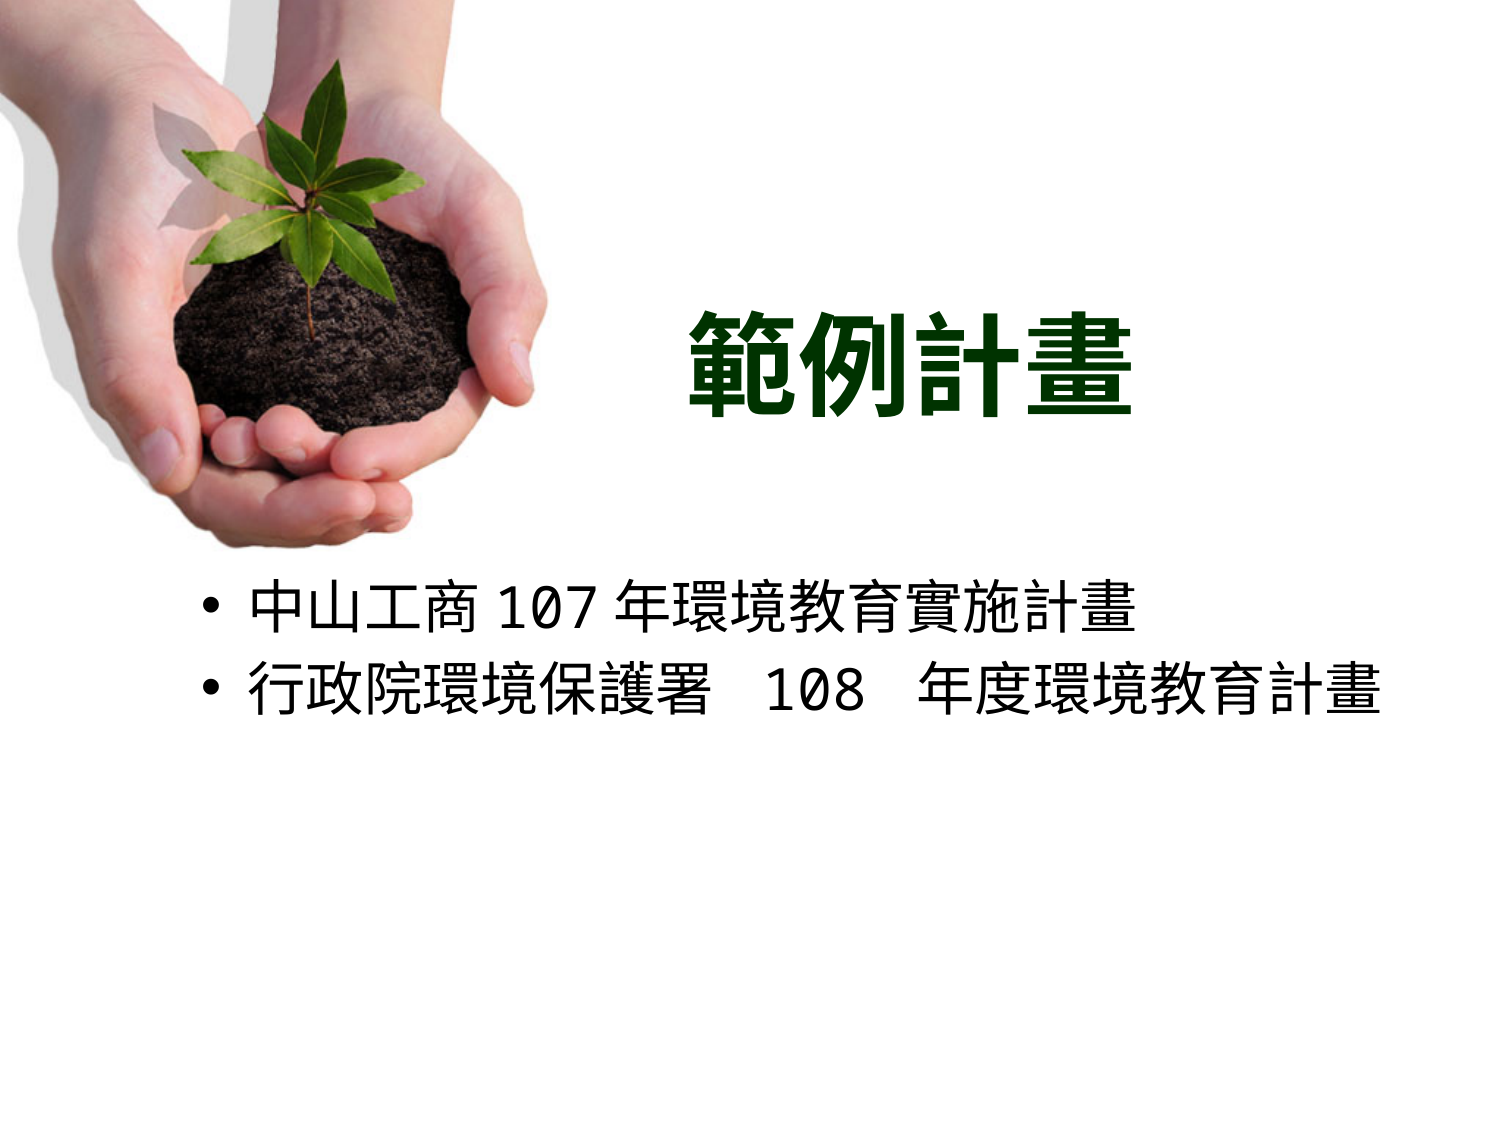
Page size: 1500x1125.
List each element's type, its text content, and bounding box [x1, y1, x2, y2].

list 中山工商107年環境教育實施計畫 行政院環境保護署 108 年度環境教育計畫 [185, 562, 1406, 939]
picture [0, 0, 1500, 1125]
title 範例計畫 [415, 268, 1406, 457]
